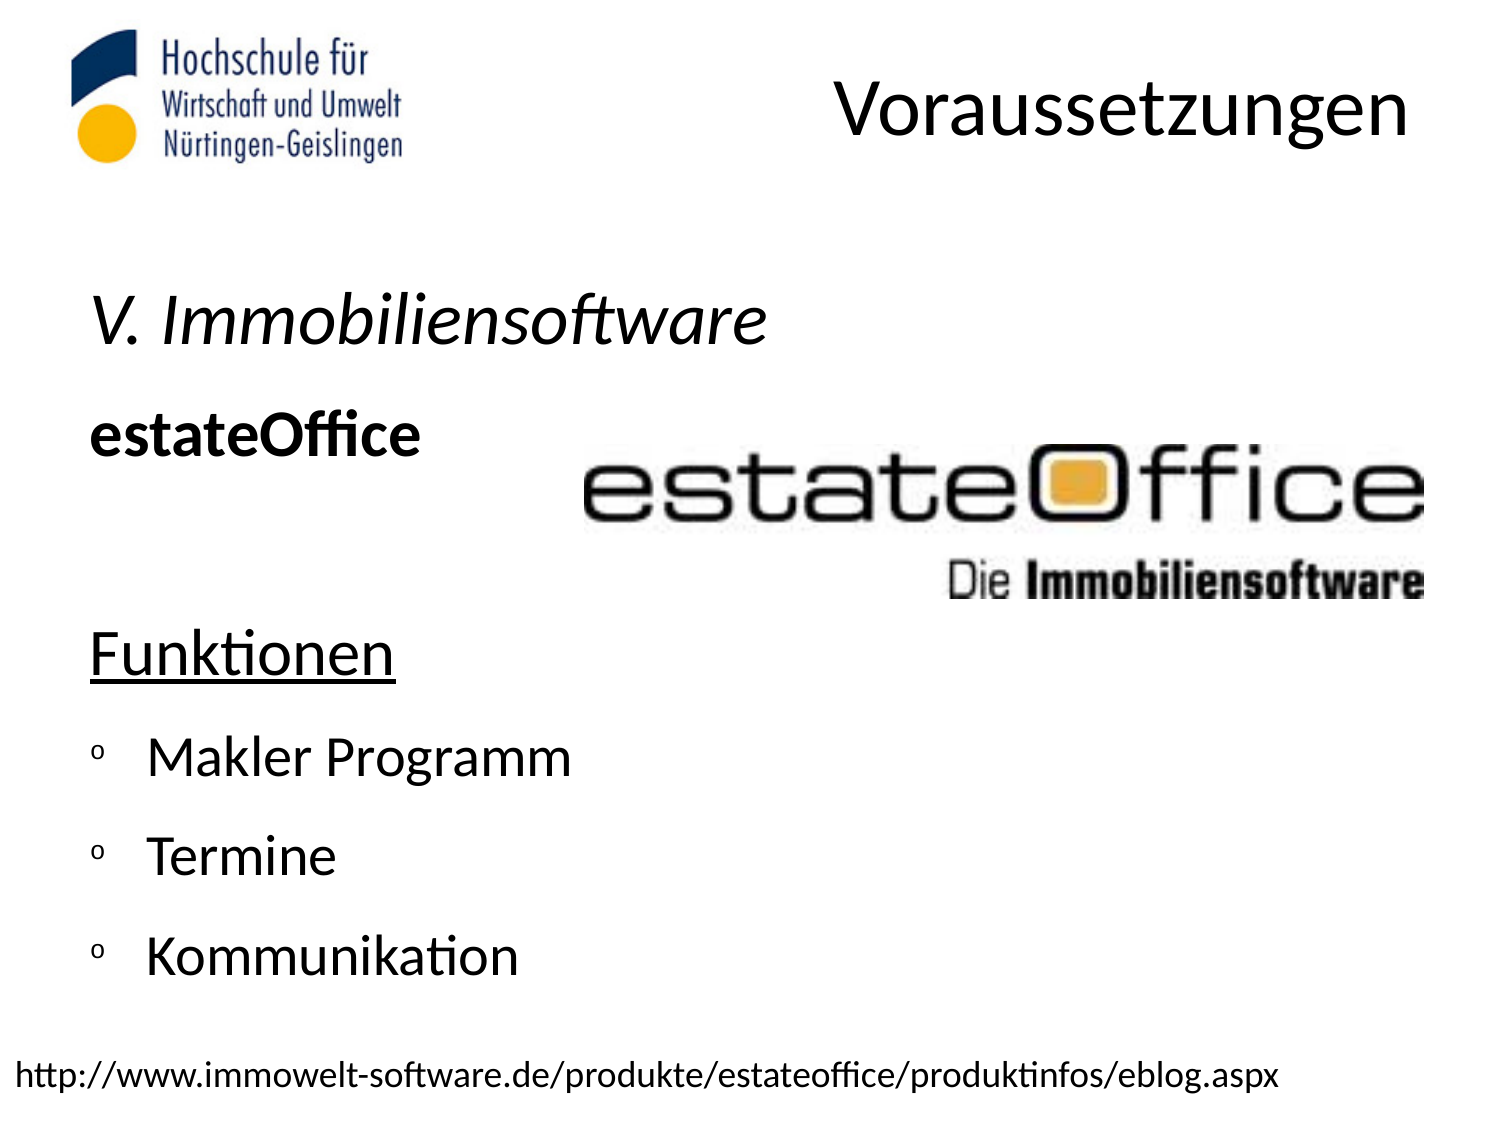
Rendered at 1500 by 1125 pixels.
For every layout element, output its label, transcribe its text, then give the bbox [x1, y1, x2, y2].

footer http://www.immowelt-software.de/produkte/estateoffice/produktinfos/eblog.aspx [0, 1042, 1500, 1103]
list V. Immobiliensoftware estateOffice Funktionen Makler Programm Termine Kommunikation [75, 262, 1425, 1005]
picture [3, 19, 472, 176]
picture [584, 444, 1424, 599]
title Voraussetzungen [75, 45, 1425, 233]
